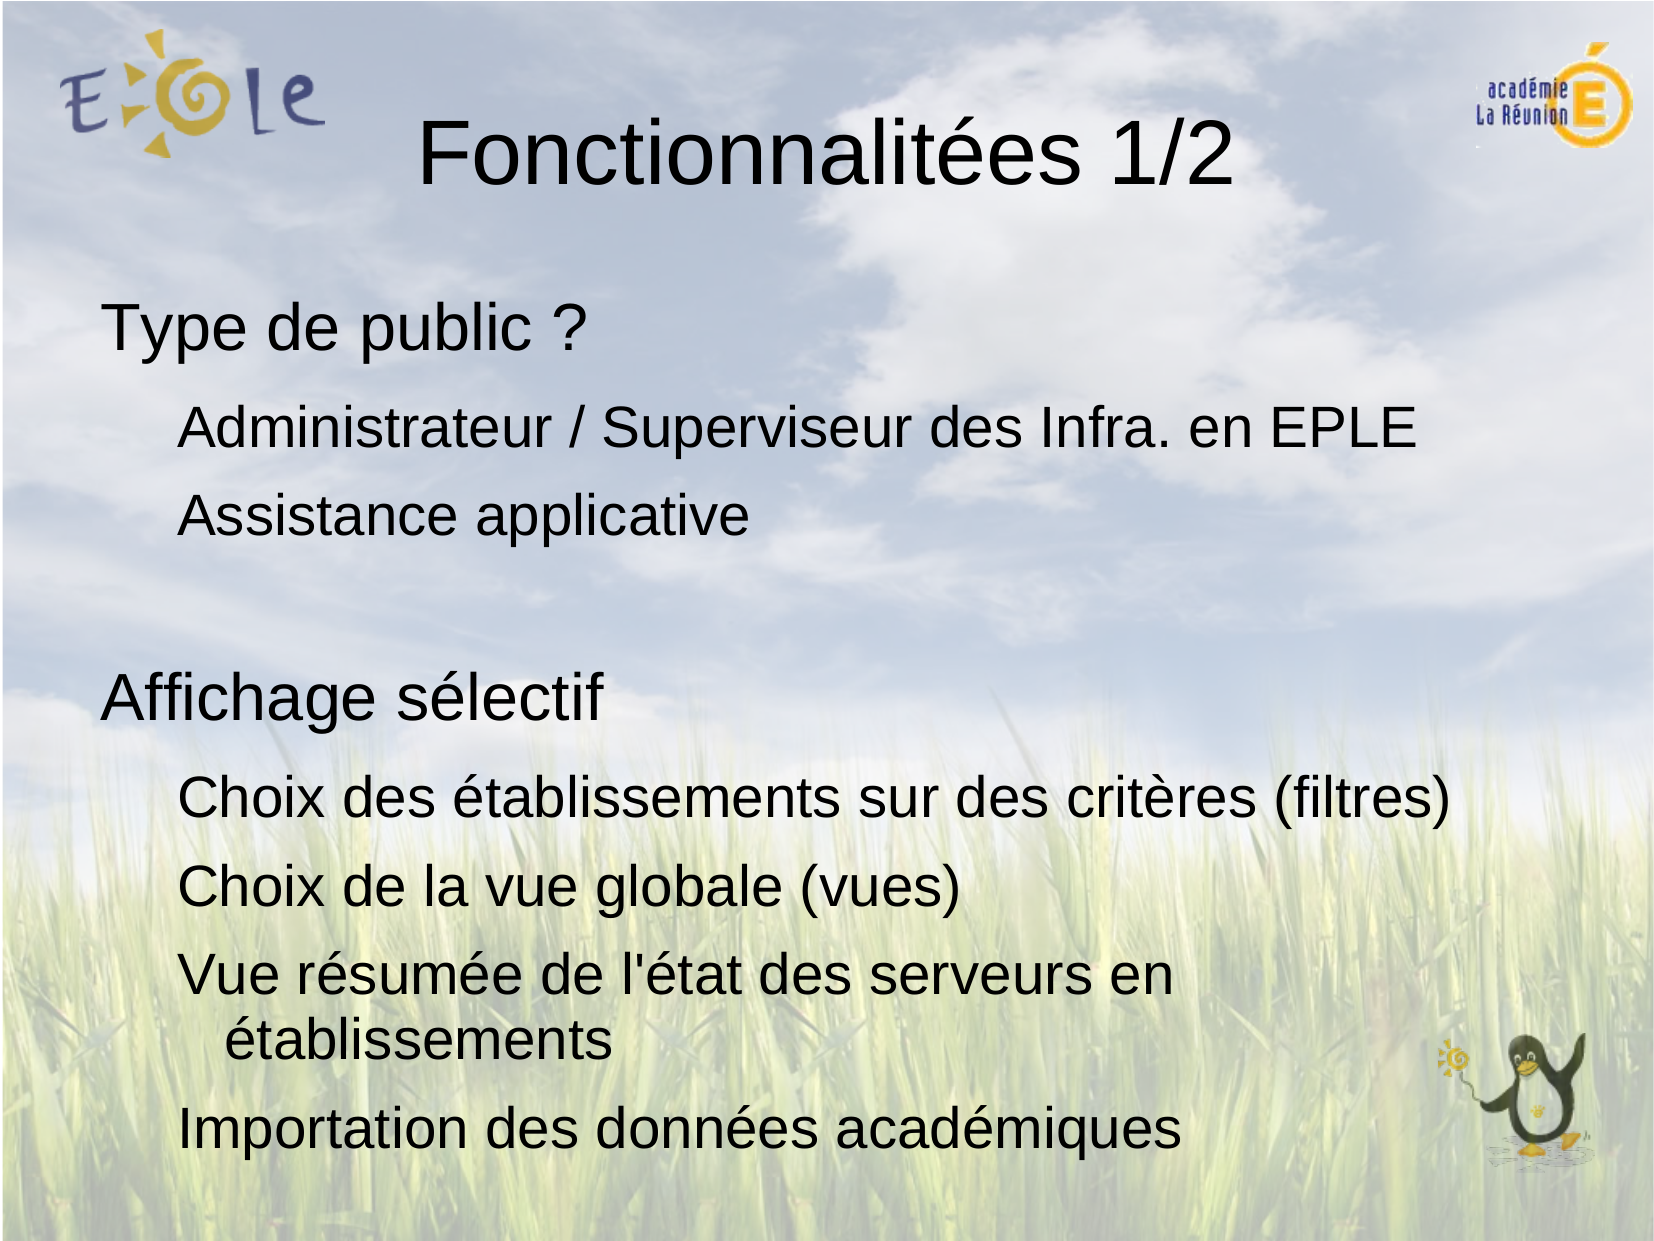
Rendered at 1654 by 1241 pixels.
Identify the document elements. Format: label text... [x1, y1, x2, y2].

picture [2, 1, 1654, 1241]
list Type de public ? Administrateur / Superviseur des Infra. en EPLE Assistance applicative Affichage sélectif Choix des établissements sur des critères (filtres) Choix de la vue globale (vues) Vue résumée de l'état des serveurs en établissements Importation des données académiques [82, 290, 1571, 1159]
title Fonctionnalitées 1/2 [82, 56, 1571, 250]
